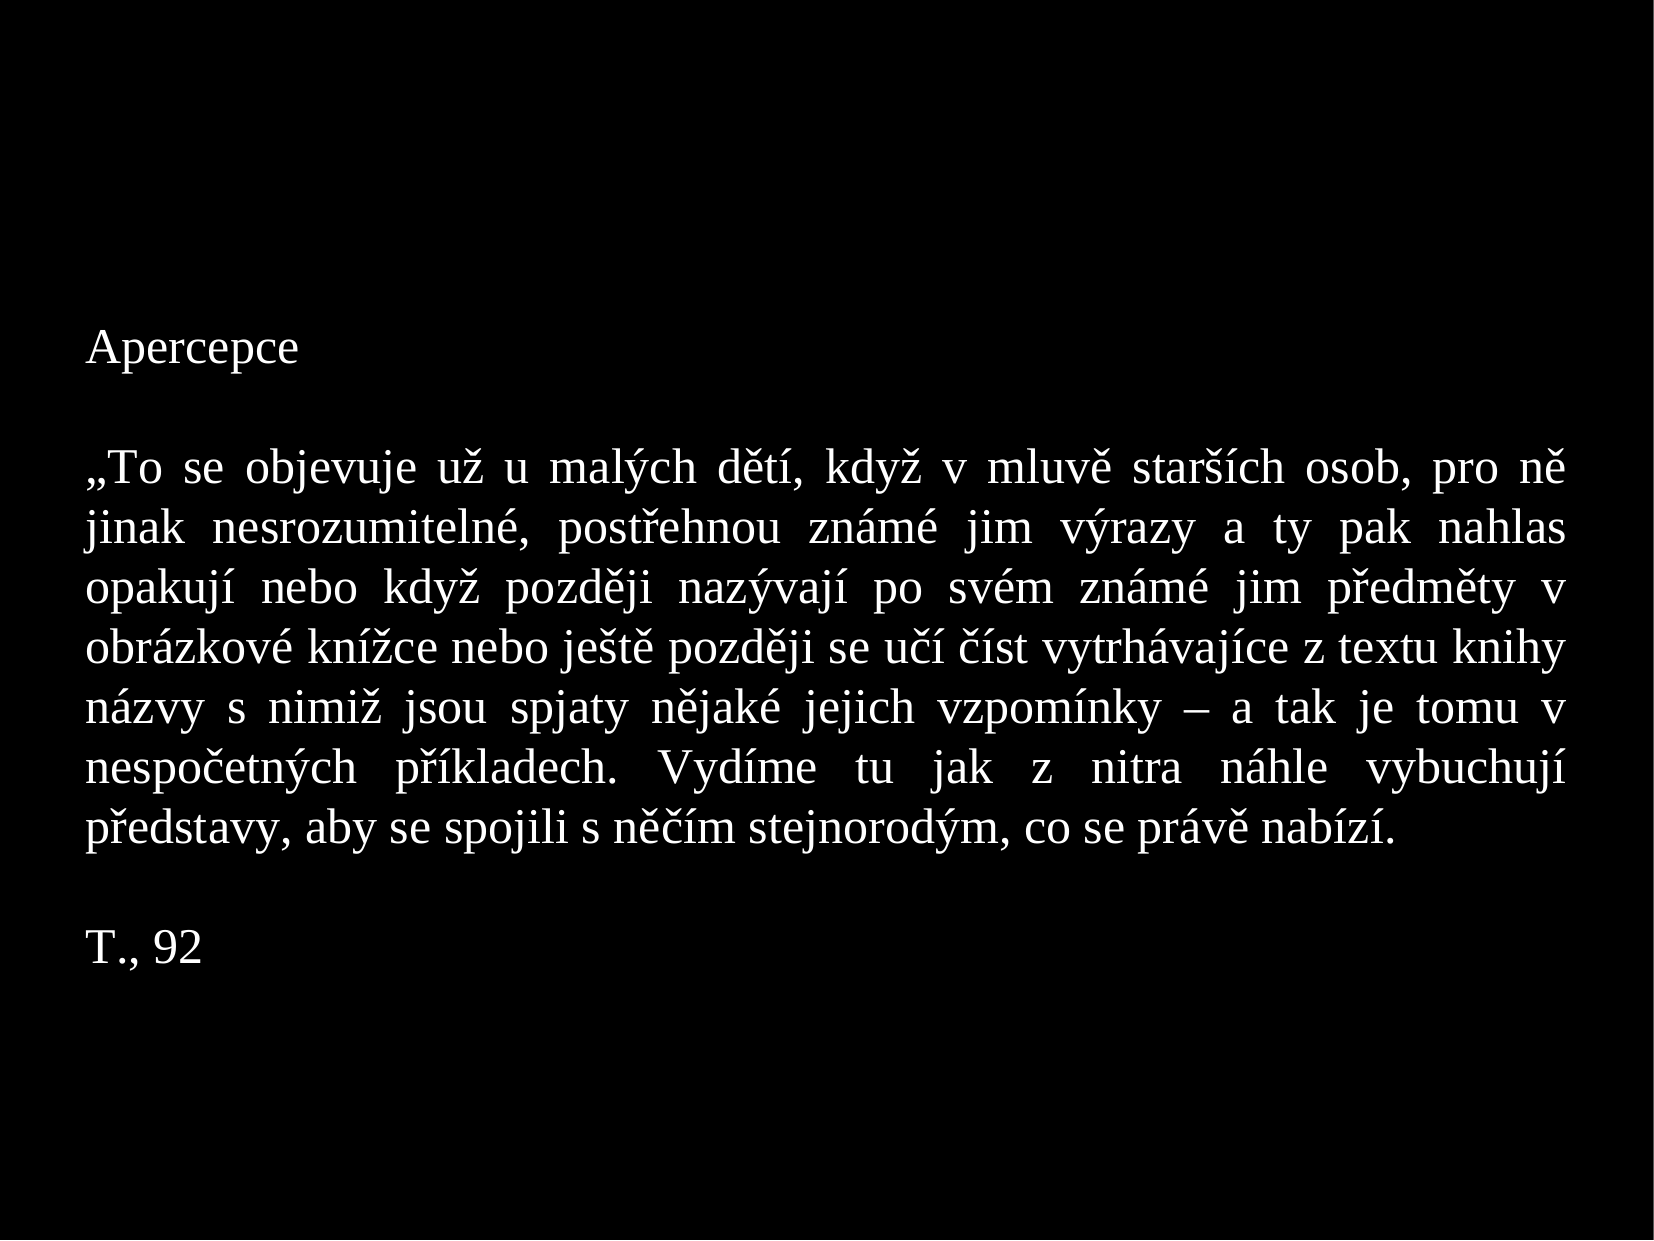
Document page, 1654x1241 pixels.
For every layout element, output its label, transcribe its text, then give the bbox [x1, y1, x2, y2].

text_box Apercepce „To se objevuje už u malých dětí, když v mluvě starších osob, pro ně jinak nesrozumitelné, postřehnou známé jim výrazy a ty pak nahlas opakují nebo když později nazývají po svém známé jim předměty v obrázkové knížce nebo ještě později se učí číst vytrhávajíce z textu knihy názvy s nimiž jsou spjaty nějaké jejich vzpomínky – a tak je tomu v nespočetných příkladech. Vydíme tu jak z nitra náhle vybuchují představy, aby se spojili s něčím stejnorodým, co se právě nabízí. T., 92 [86, 106, 1568, 1182]
